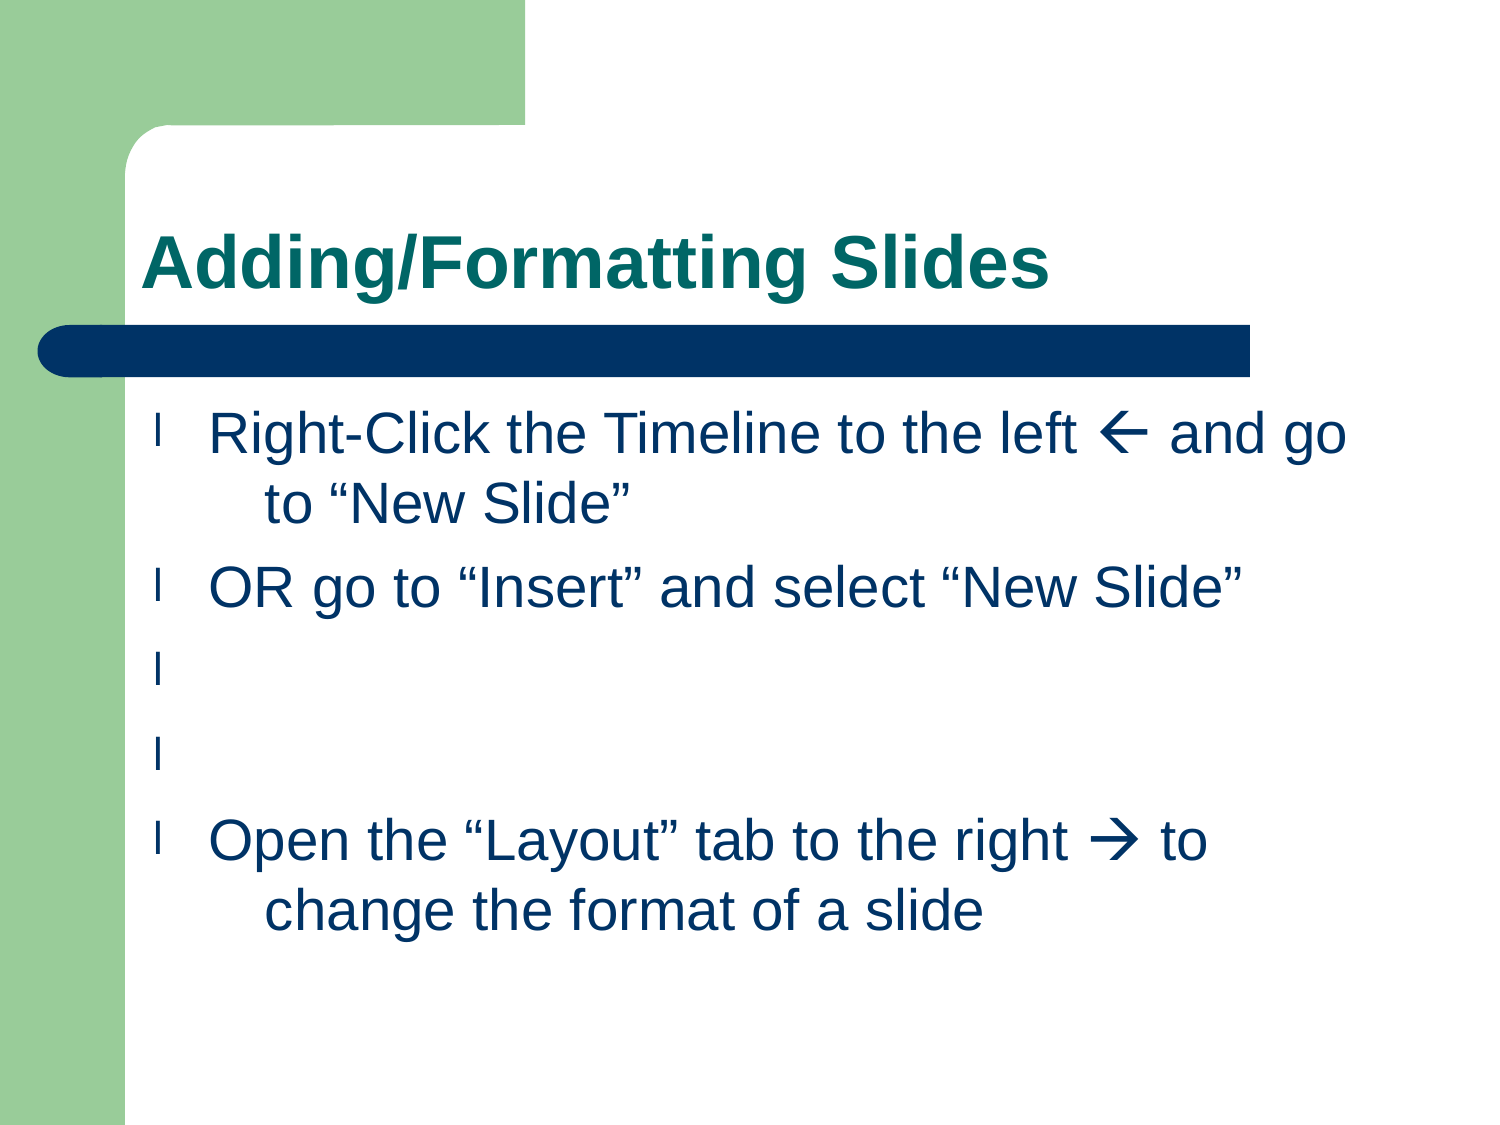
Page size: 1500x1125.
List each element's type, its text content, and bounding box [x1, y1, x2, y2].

list Right-Click the Timeline to the left  and go to “New Slide” OR go to “Insert” and select “New Slide” Open the “Layout” tab to the right  to change the format of a slide [137, 387, 1400, 999]
title Adding/Formatting Slides [125, 125, 1426, 313]
